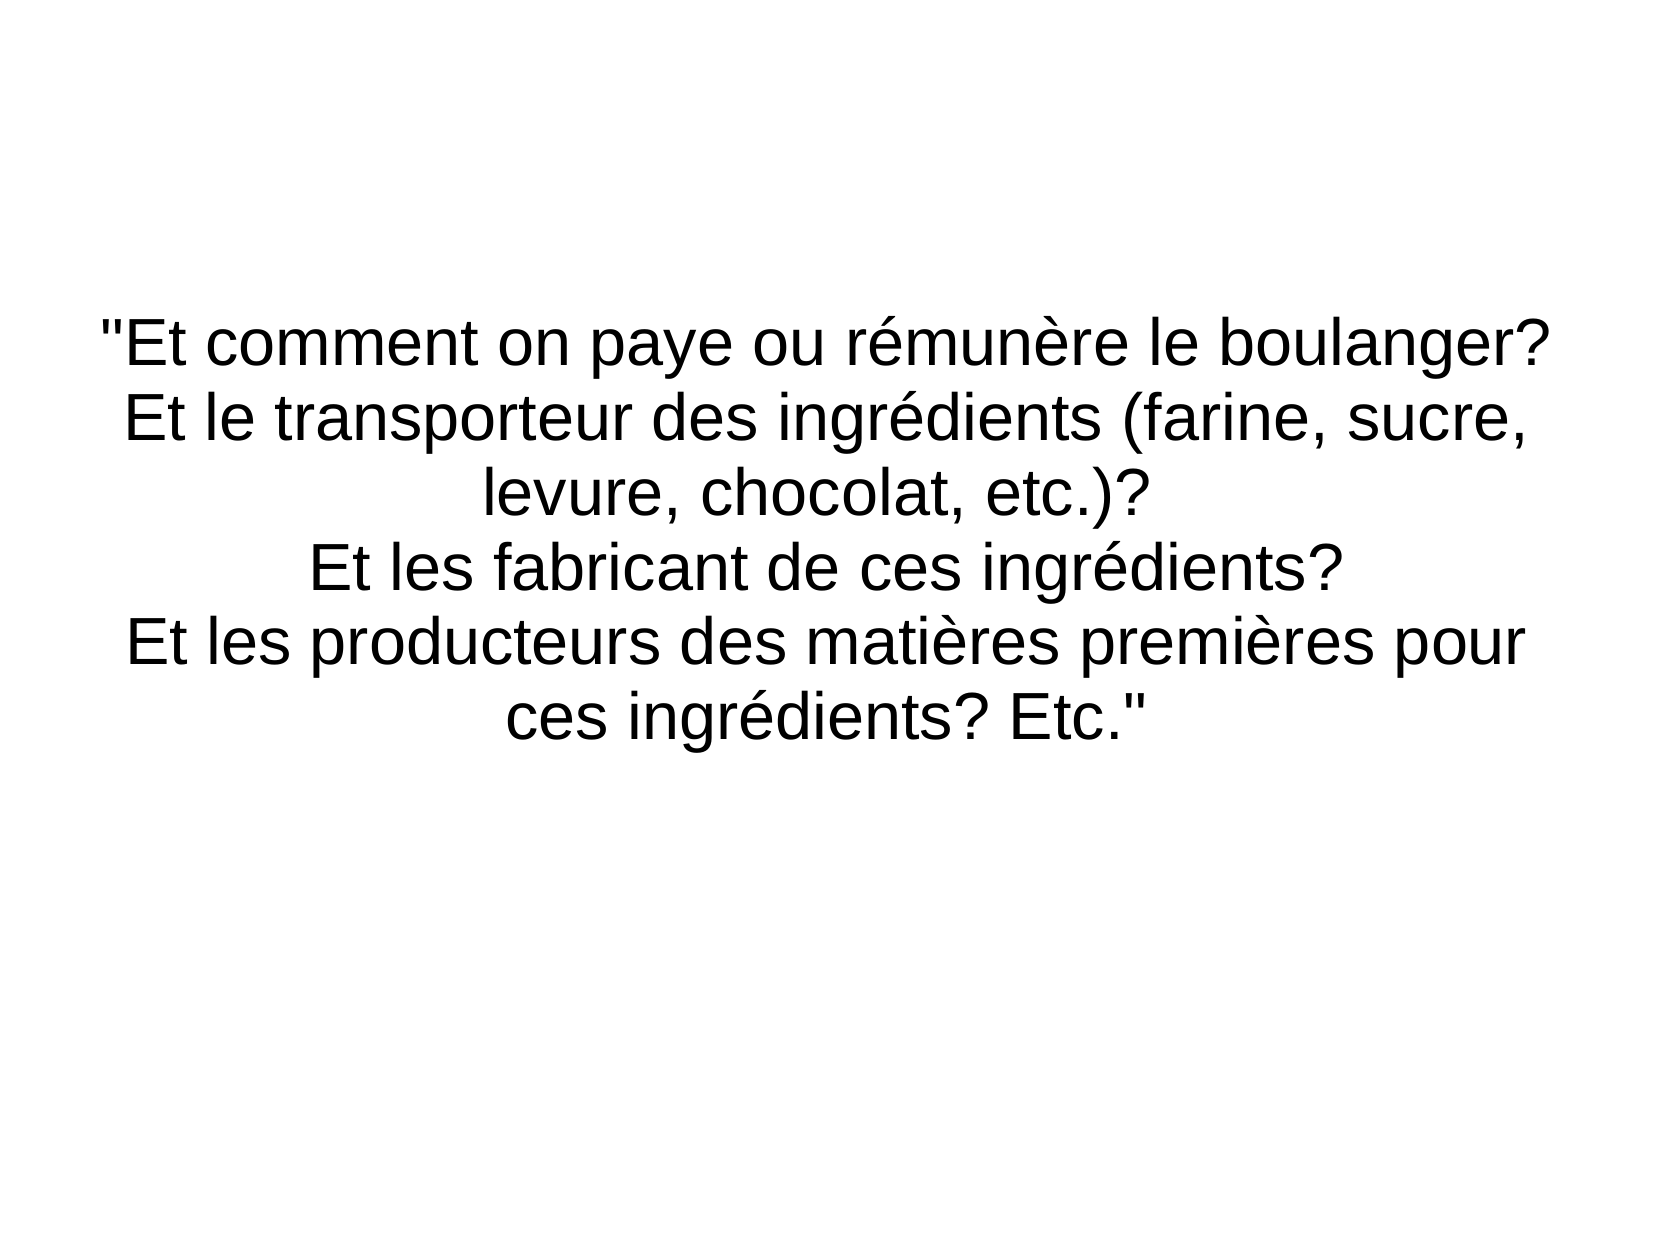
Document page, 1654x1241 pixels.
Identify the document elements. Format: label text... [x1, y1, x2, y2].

subtitle "Et comment on paye ou rémunère le boulanger? Et le transporteur des ingrédients (farine, sucre, levure, chocolat, etc.)? Et les fabricant de ces ingrédients? Et les producteurs des matières premières pour ces ingrédients? Etc." [82, 49, 1571, 1010]
